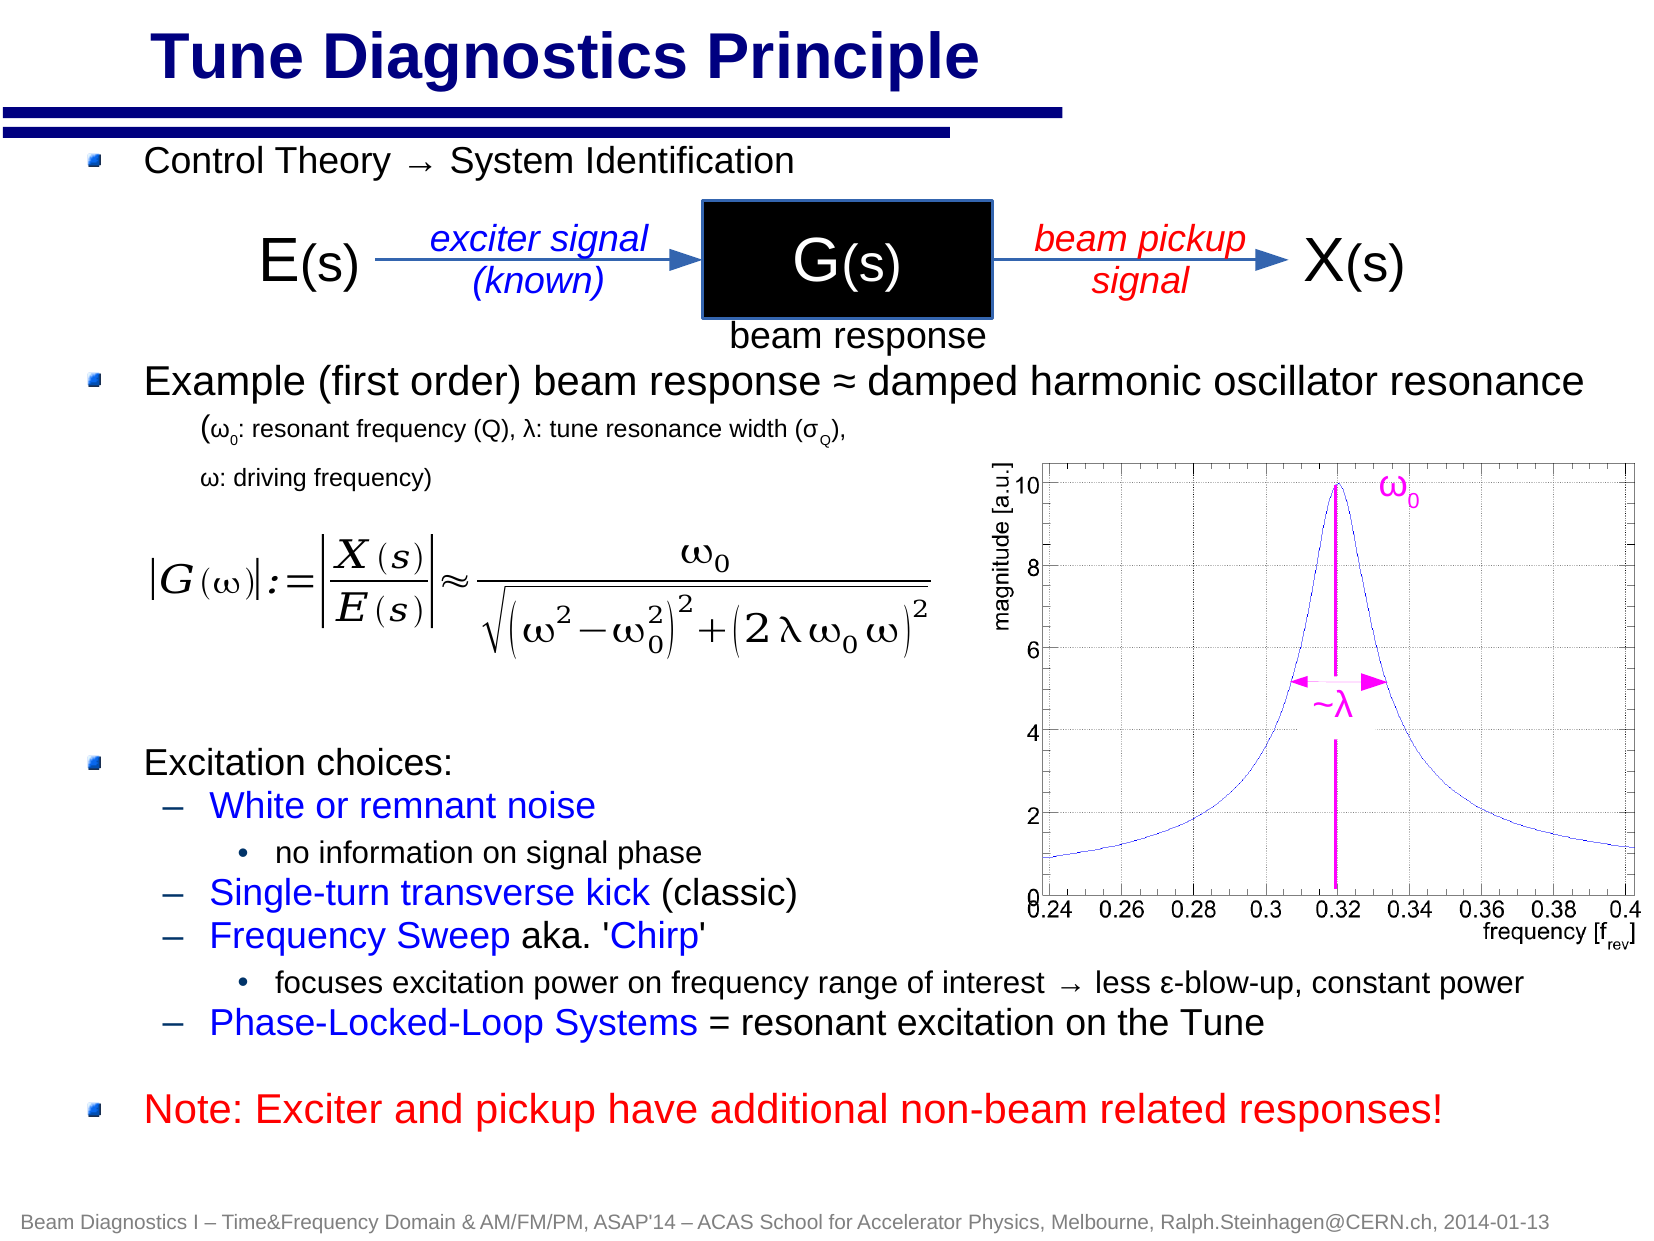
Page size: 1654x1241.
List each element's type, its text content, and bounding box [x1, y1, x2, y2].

picture [1593, 453, 1648, 955]
list Control Theory → System Identification Example (first order) beam response ≈ damped harmonic oscillator resonance (ω0: resonant frequency (Q), λ: tune resonance width (σQ), ω: driving frequency) Excitation choices: White or remnant noise no information on signal phase Single-turn transverse kick (classic) Frequency Sweep aka. 'Chirp' focuses excitation power on frequency range of interest → less ε-blow-up, constant power Phase-Locked-Loop Systems = resonant excitation on the Tune Note: Exciter and pickup have additional non-beam related responses! [87, 137, 1593, 1160]
text_box G(s) [702, 200, 993, 319]
chart [133, 525, 944, 662]
text_box ~λ [1308, 676, 1361, 681]
title Tune Diagnostics Principle [150, 7, 1514, 106]
text_box X(s) [1288, 200, 1421, 319]
text_box E(s) [243, 200, 376, 319]
text_box beam response [714, 307, 1002, 364]
text_box ω0 [1363, 454, 1443, 528]
text_box ~λ [1297, 682, 1376, 740]
